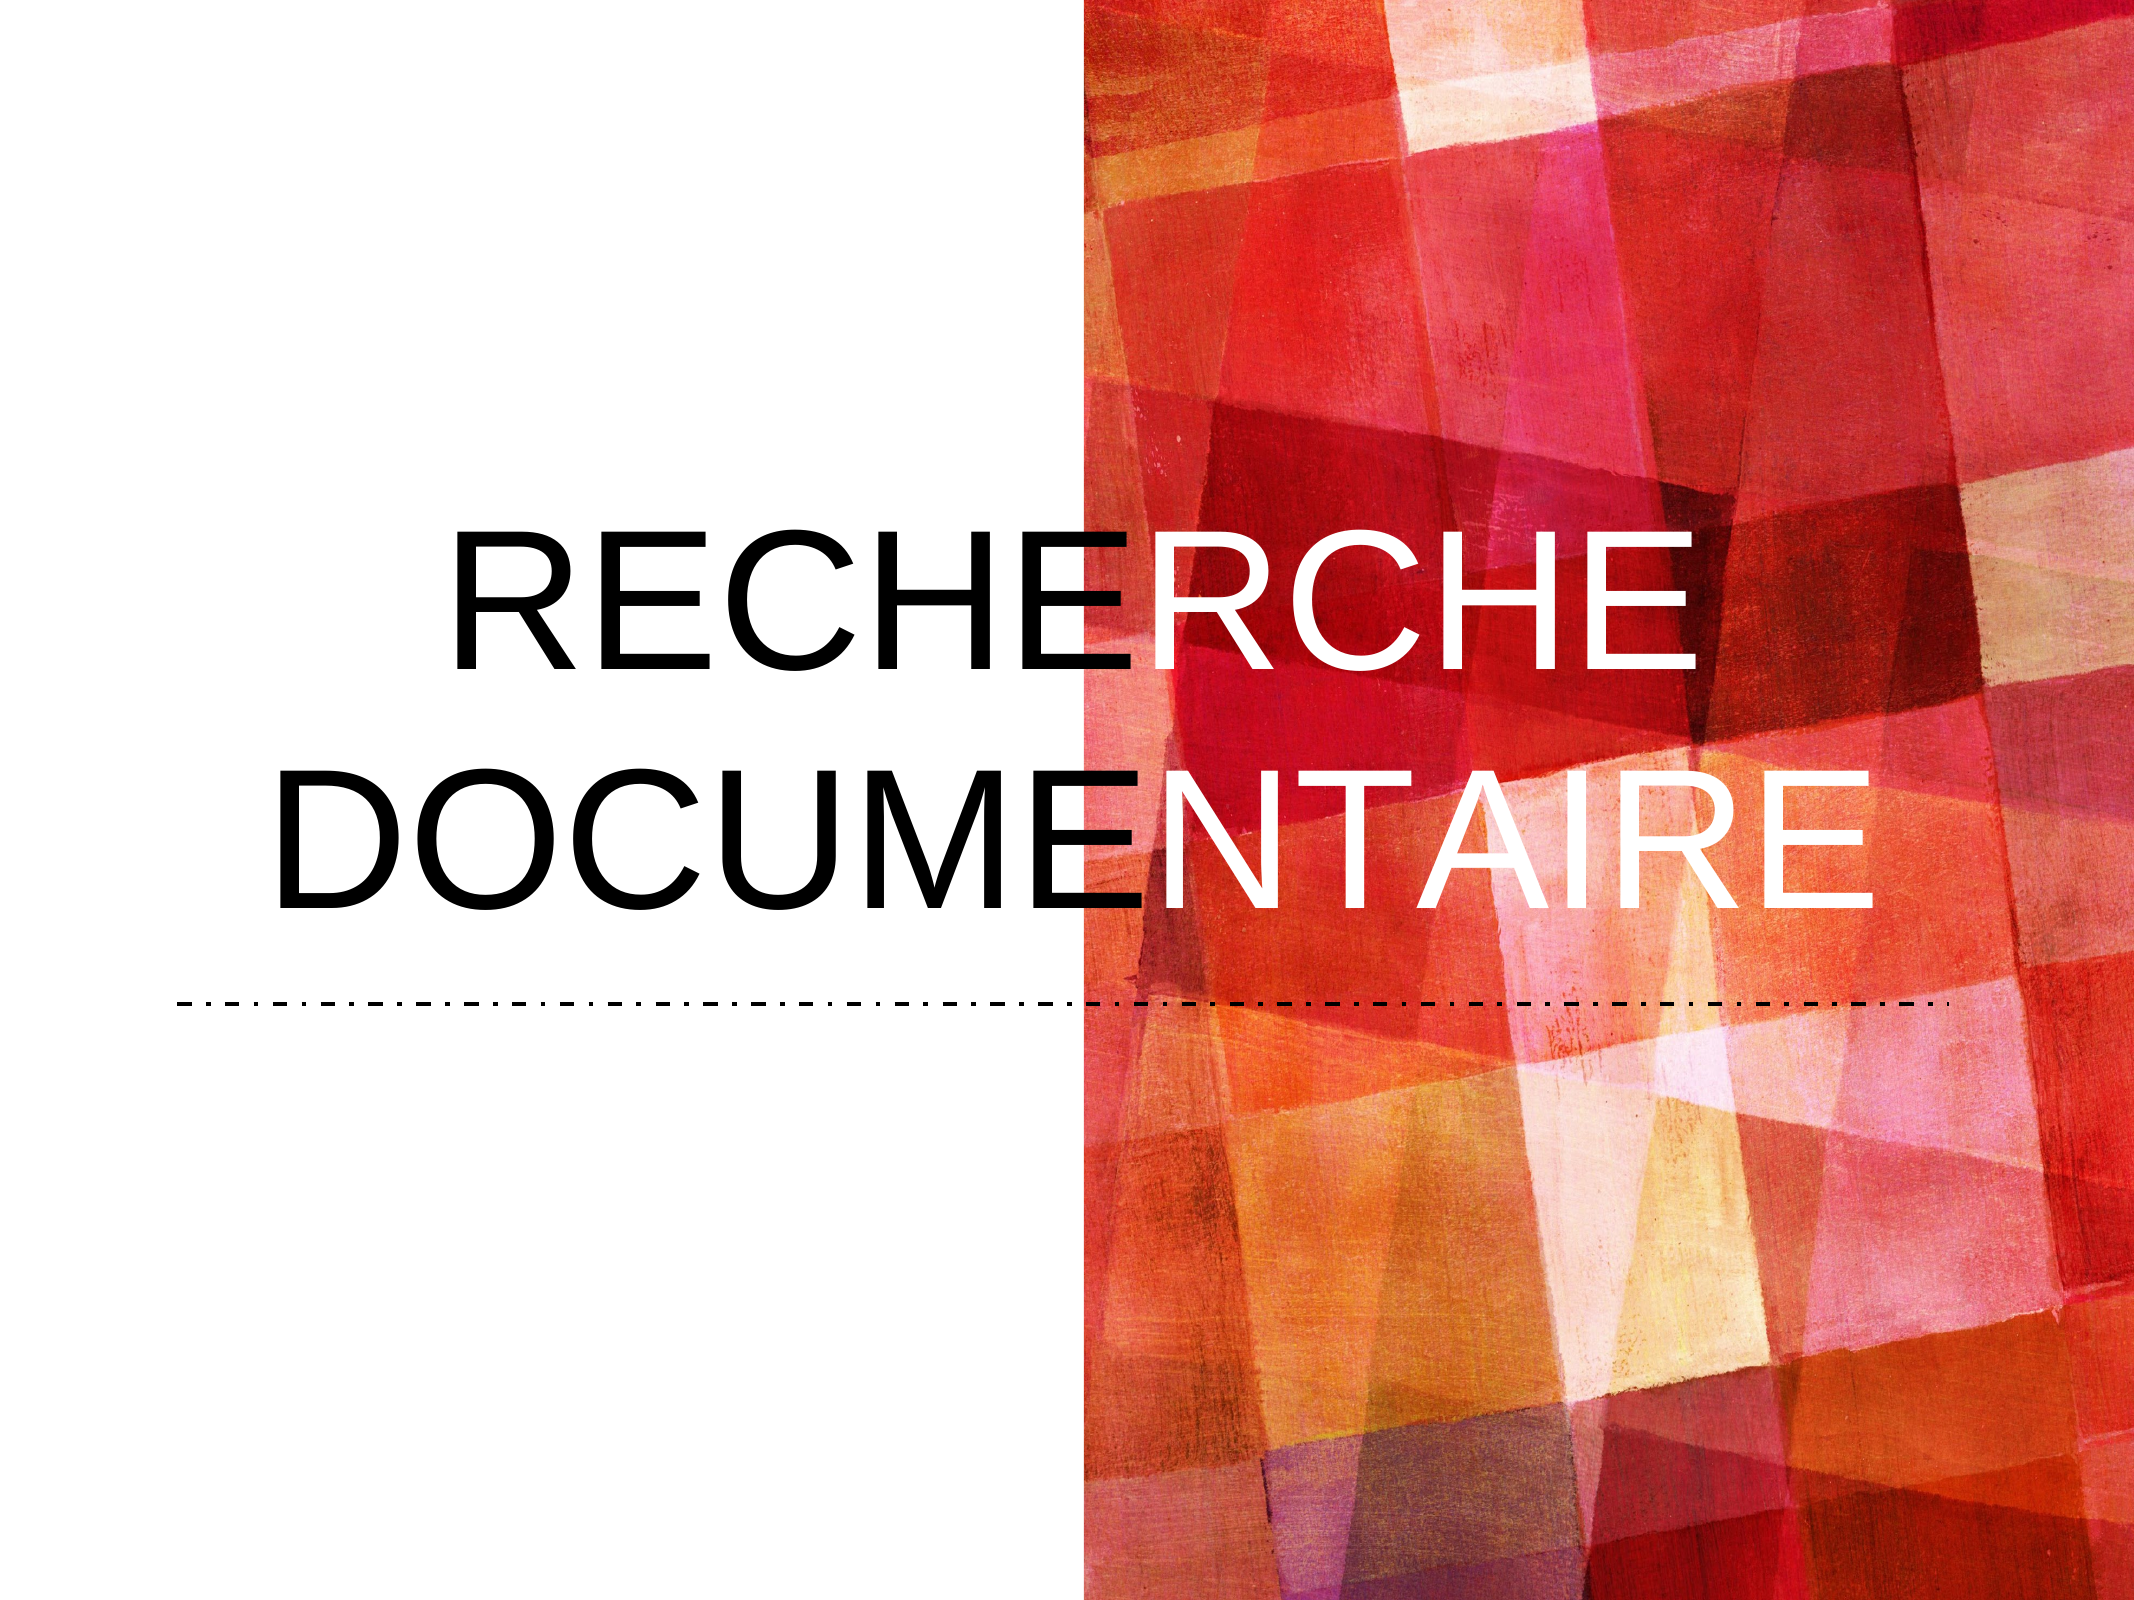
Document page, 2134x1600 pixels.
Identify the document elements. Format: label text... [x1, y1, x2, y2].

picture [1083, 0, 2134, 461]
picture [1083, 679, 2134, 1600]
text_box RECHERCHE DOCUMENTAIRE [7, 461, 2134, 679]
